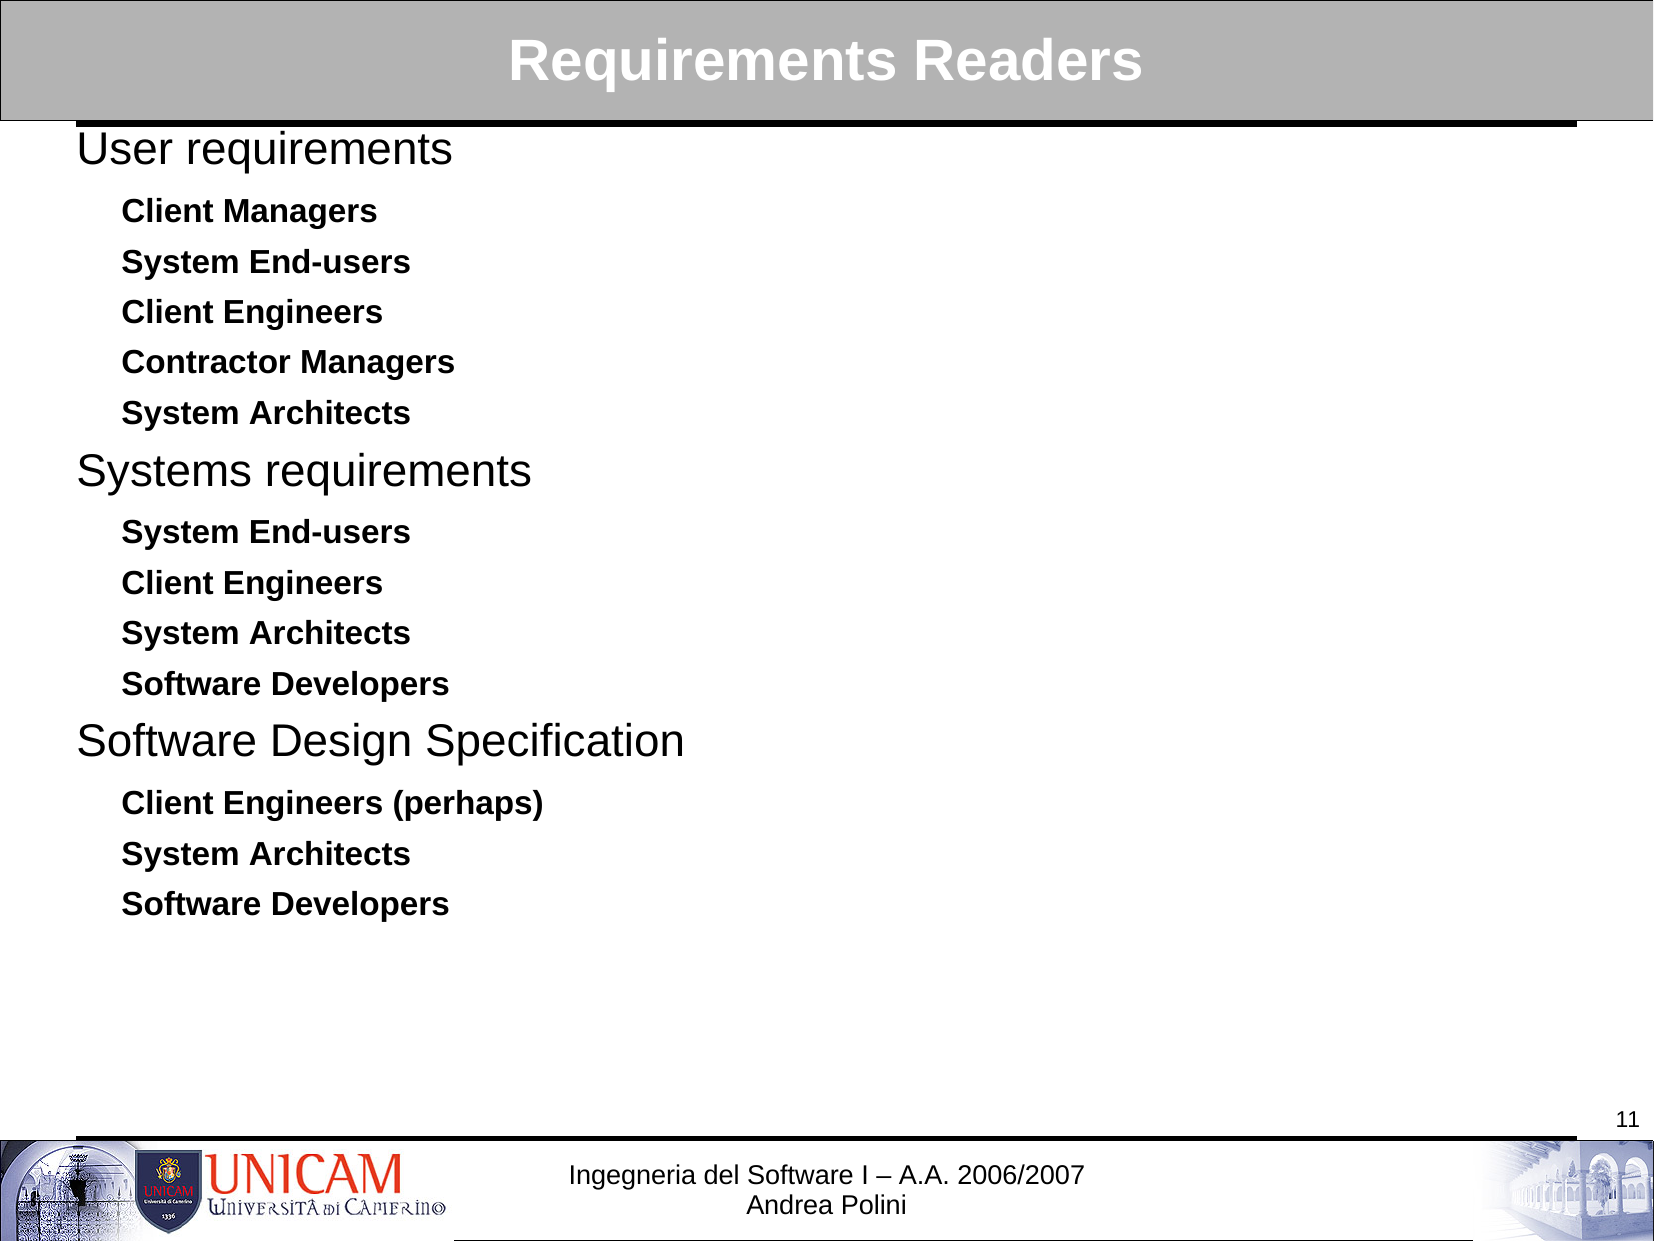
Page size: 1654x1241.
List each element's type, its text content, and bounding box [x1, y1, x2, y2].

title Requirements Readers [0, 0, 1653, 121]
list User requirements Client Managers System End-users Client Engineers Contractor Managers System Architects Systems requirements System End-users Client Engineers System Architects Software Developers Software Design Specification Client Engineers (perhaps) System Architects Software Developers [76, 123, 1577, 1145]
picture [0, 1141, 454, 1241]
picture [1473, 1141, 1654, 1241]
